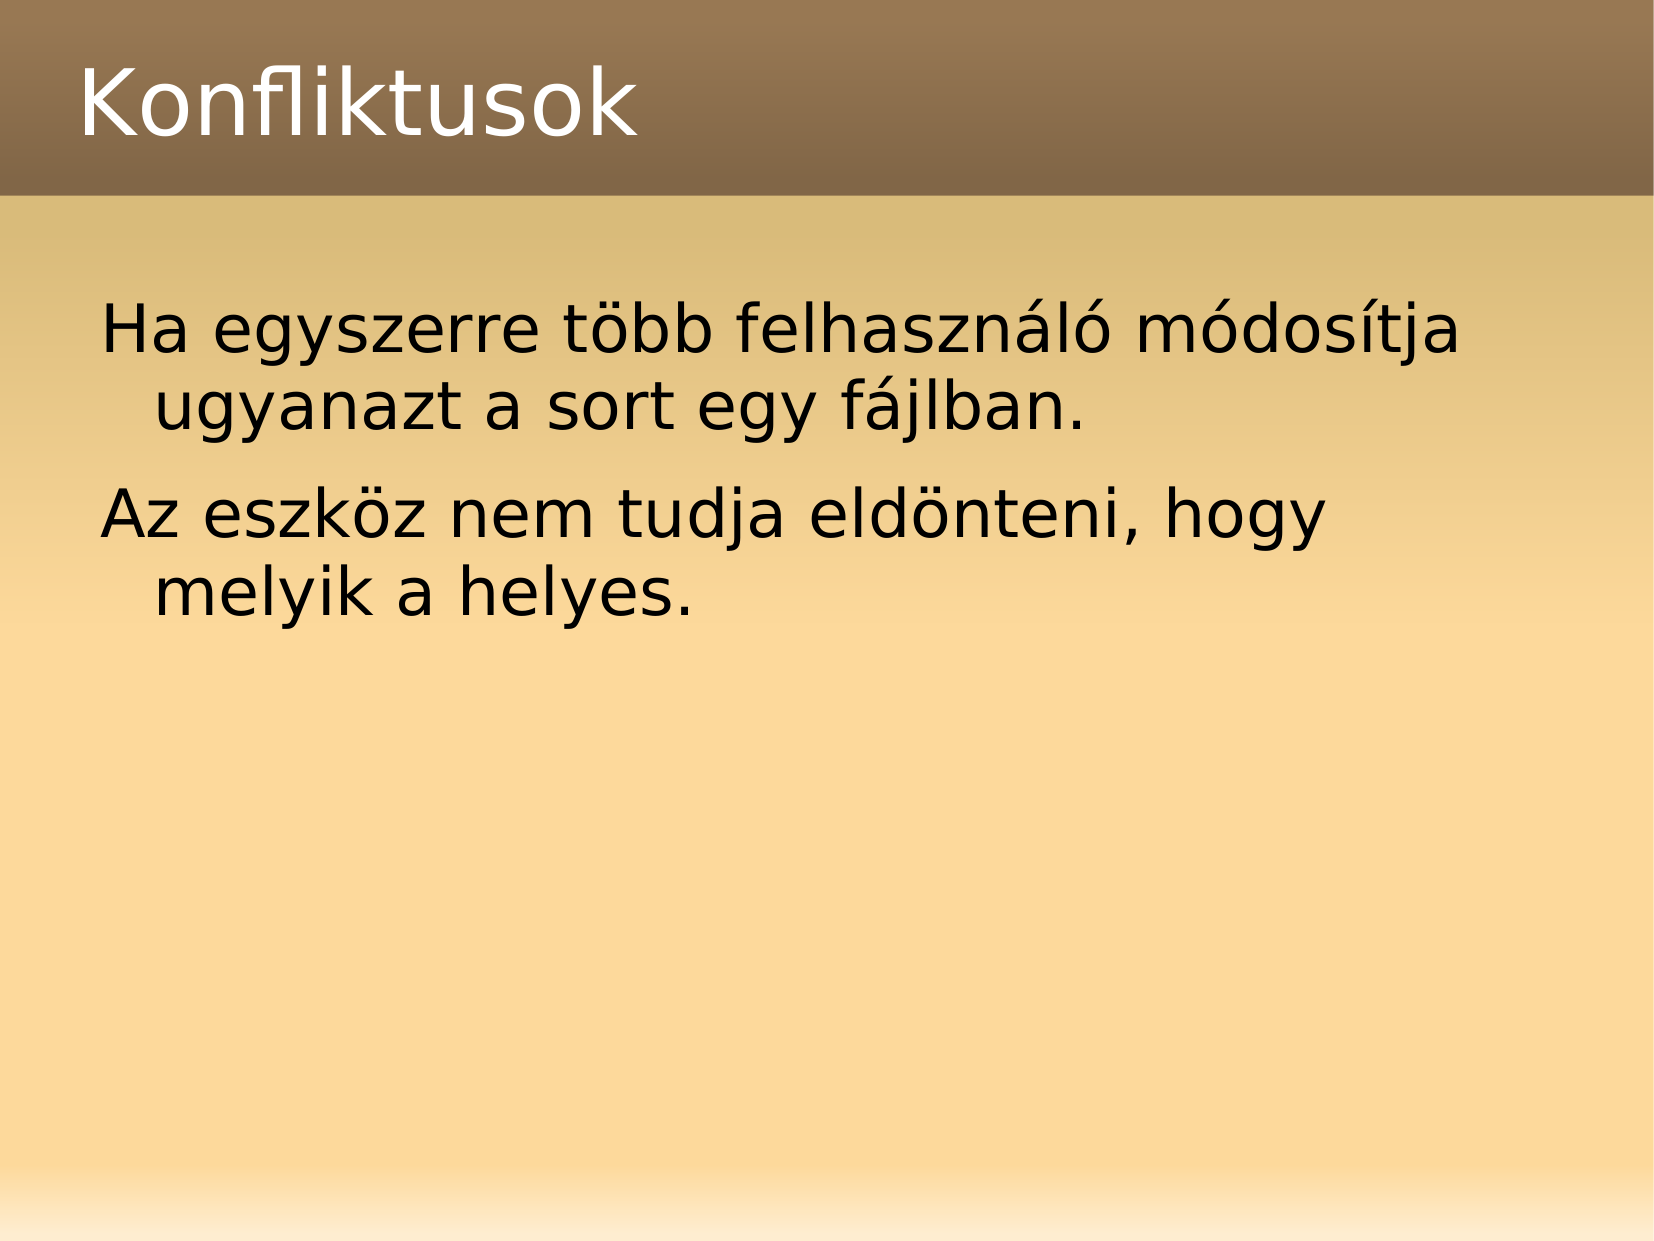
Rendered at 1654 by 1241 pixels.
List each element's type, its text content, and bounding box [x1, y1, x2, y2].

title Konfliktusok [76, 7, 1565, 200]
list Ha egyszerre több felhasználó módosítja ugyanazt a sort egy fájlban. Az eszköz nem tudja eldönteni, hogy melyik a helyes. [82, 290, 1571, 1094]
picture [0, 0, 1654, 1241]
